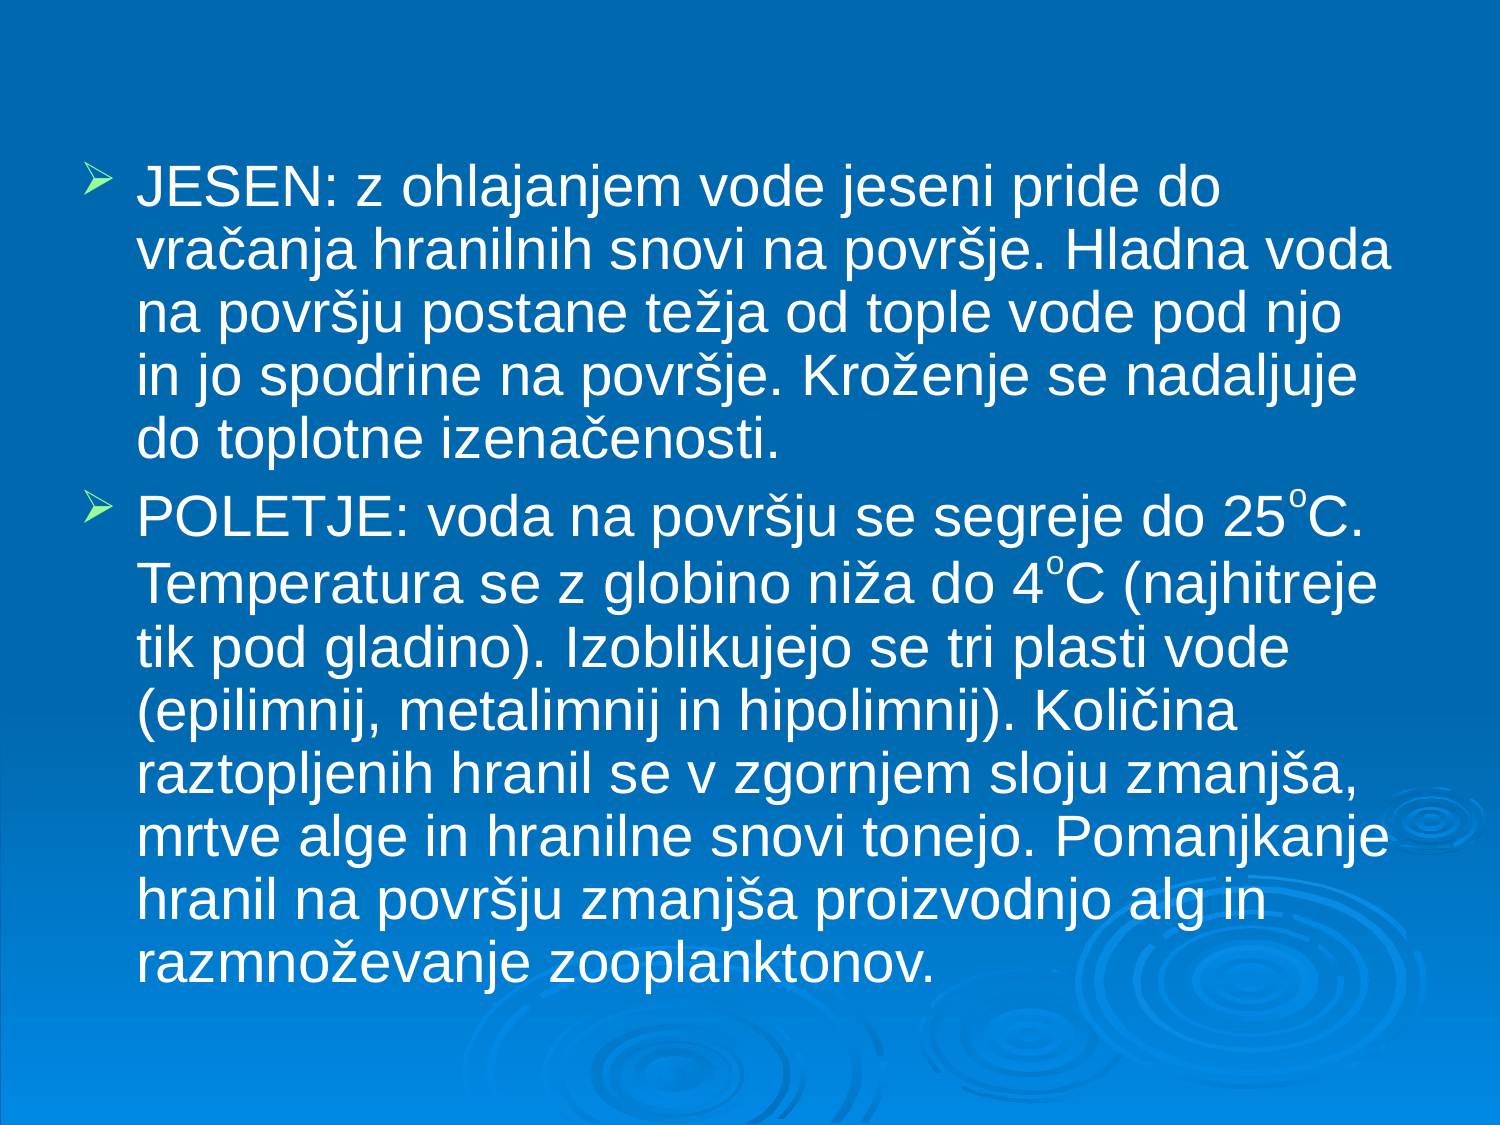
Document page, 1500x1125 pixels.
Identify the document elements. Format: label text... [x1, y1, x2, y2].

list JESEN: z ohlajanjem vode jeseni pride do vračanja hranilnih snovi na površje. Hladna voda na površju postane težja od tople vode pod njo in jo spodrine na površje. Kroženje se nadaljuje do toplotne izenačenosti. POLETJE: voda na površju se segreje do 25oC. Temperatura se z globino niža do 4oC (najhitreje tik pod gladino). Izoblikujejo se tri plasti vode (epilimnij, metalimnij in hipolimnij). Količina raztopljenih hranil se v zgornjem sloju zmanjša, mrtve alge in hranilne snovi tonejo. Pomanjkanje hranil na površju zmanjša proizvodnjo alg in razmnoževanje zooplanktonov. [64, 148, 1415, 1071]
